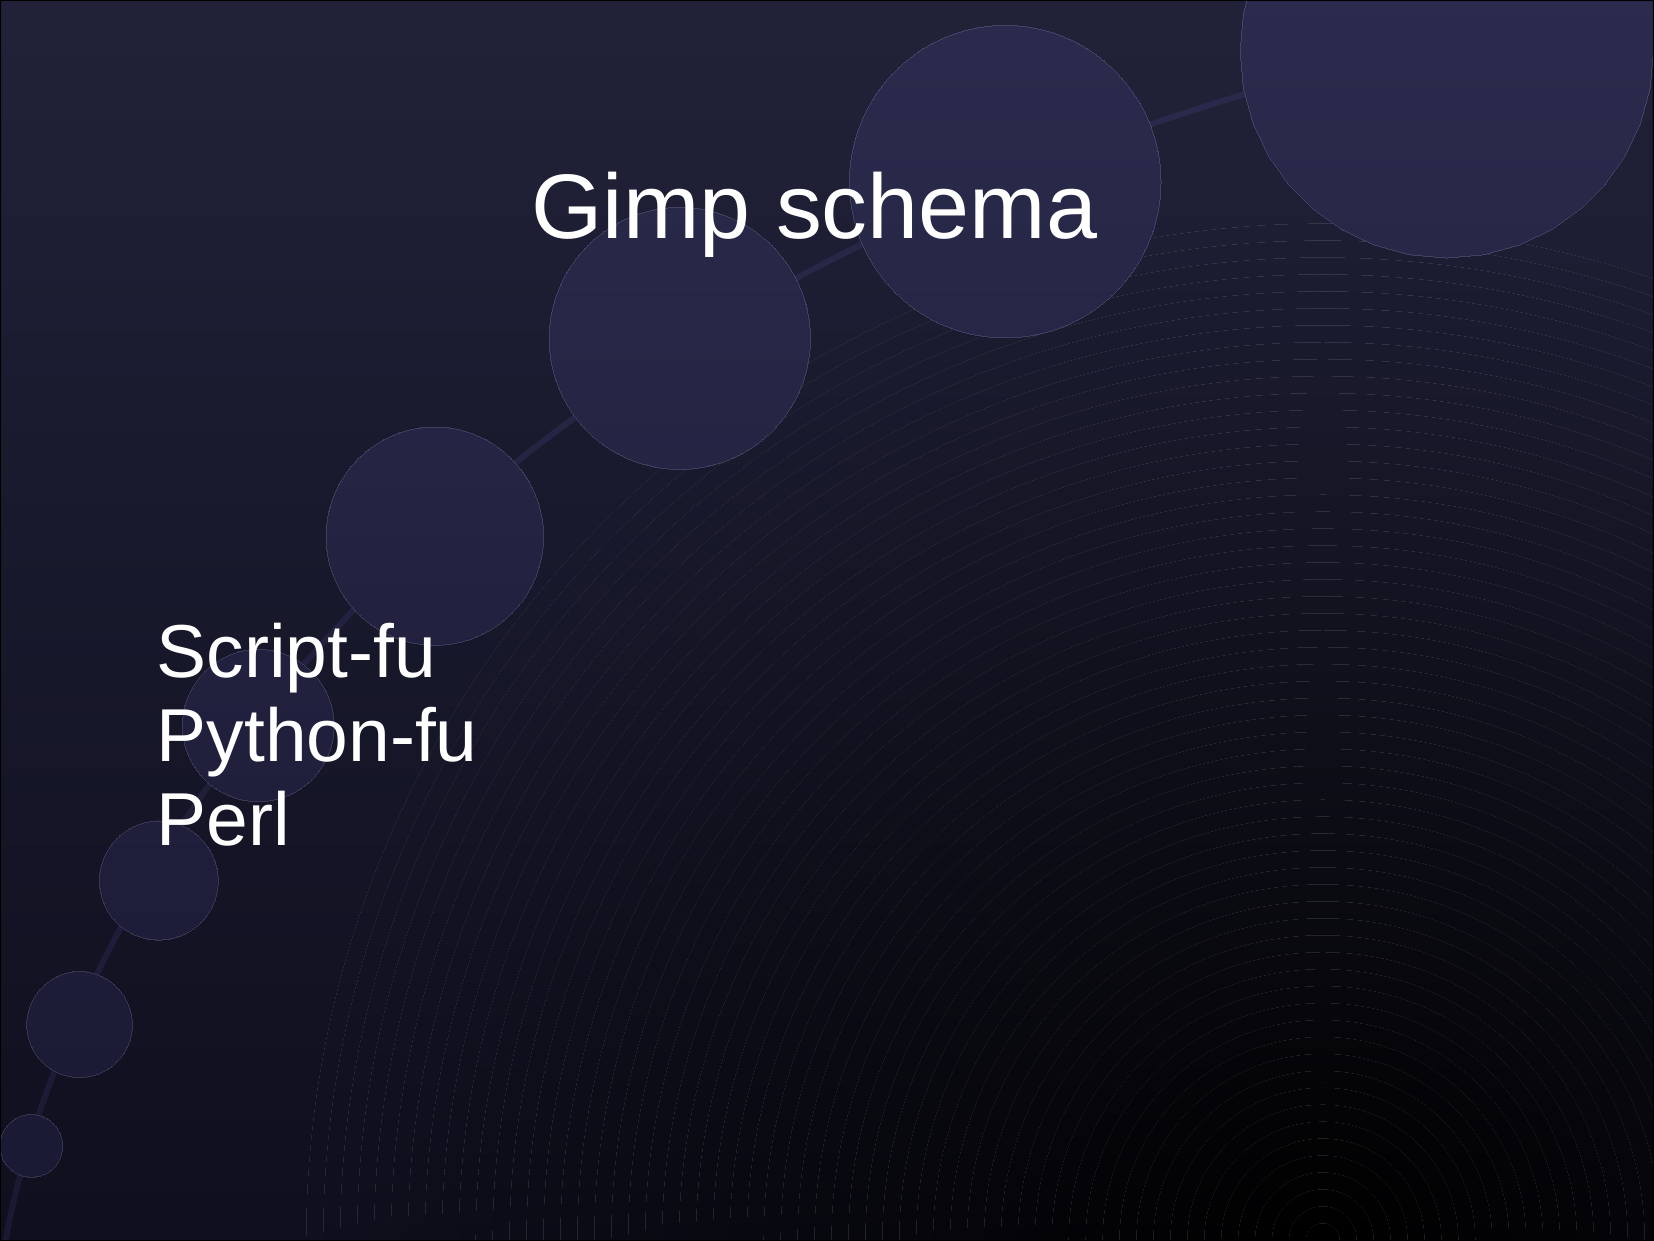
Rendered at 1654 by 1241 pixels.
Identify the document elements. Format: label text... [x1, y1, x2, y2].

subtitle Script-fu Python-fu Perl [121, 344, 1534, 1127]
title Gimp schema [121, 102, 1534, 311]
